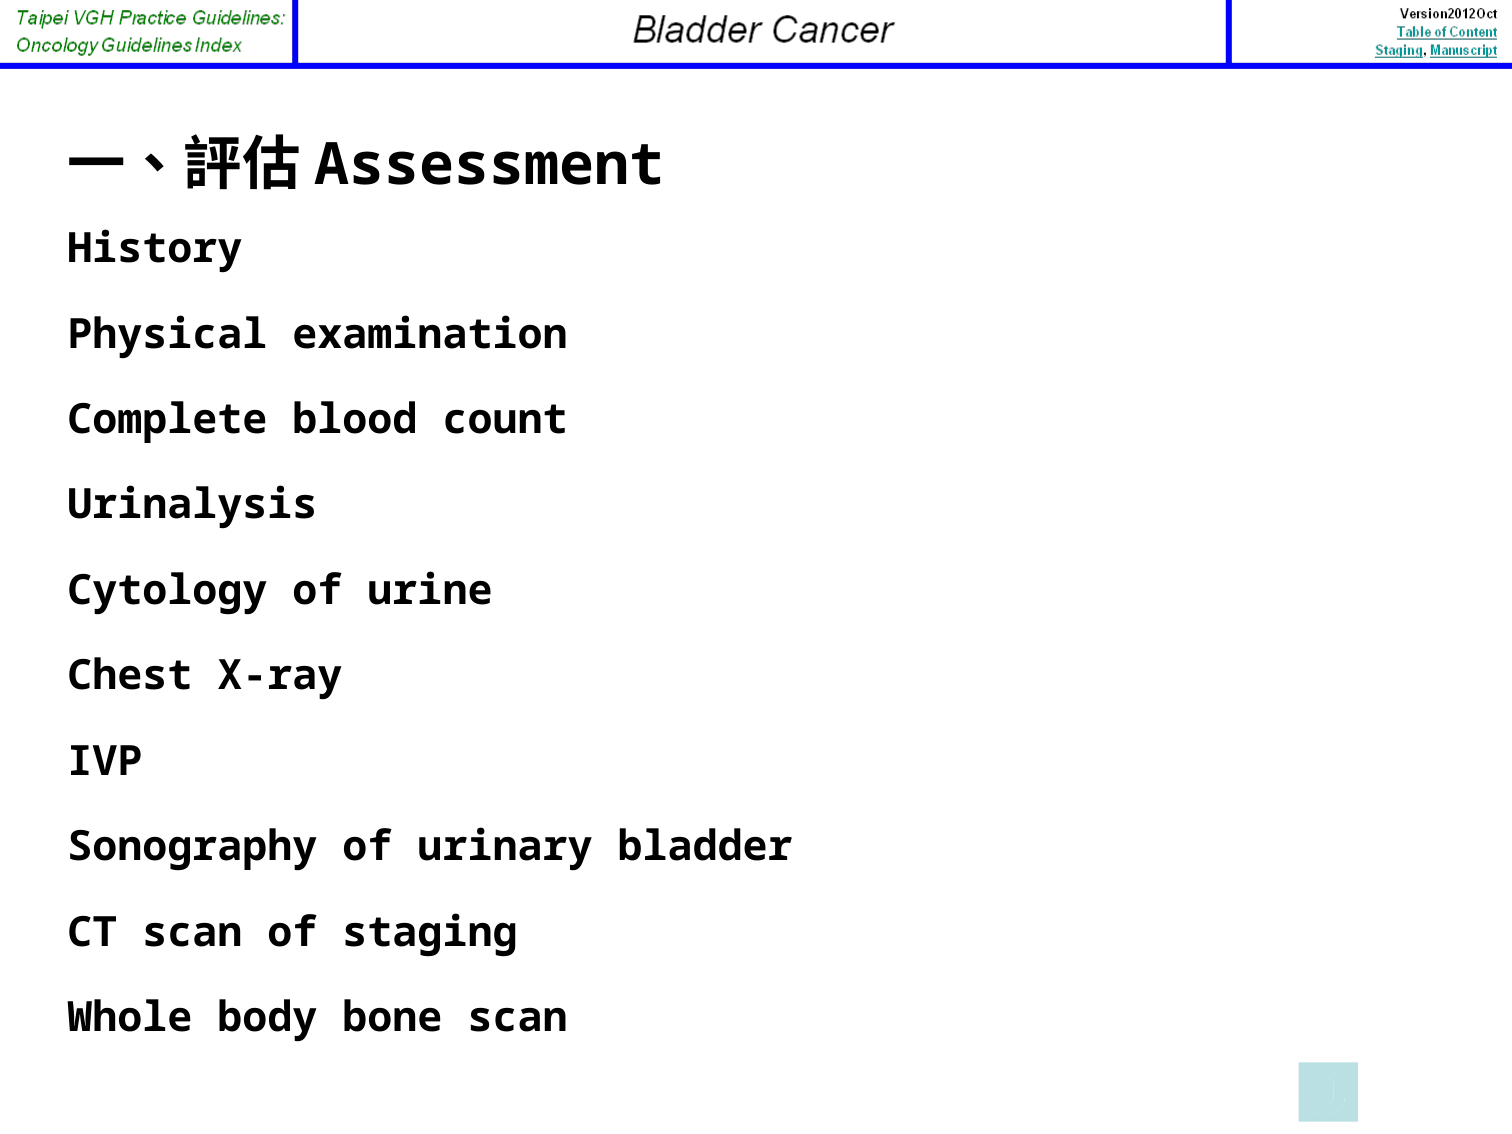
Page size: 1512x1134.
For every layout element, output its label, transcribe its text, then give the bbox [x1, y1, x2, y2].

subtitle 一、評估Assessment History Physical examination Complete blood count Urinalysis Cytology of urine Chest X-ray IVP Sonography of urinary bladder CT scan of staging Whole body bone scan [52, 83, 1477, 1075]
